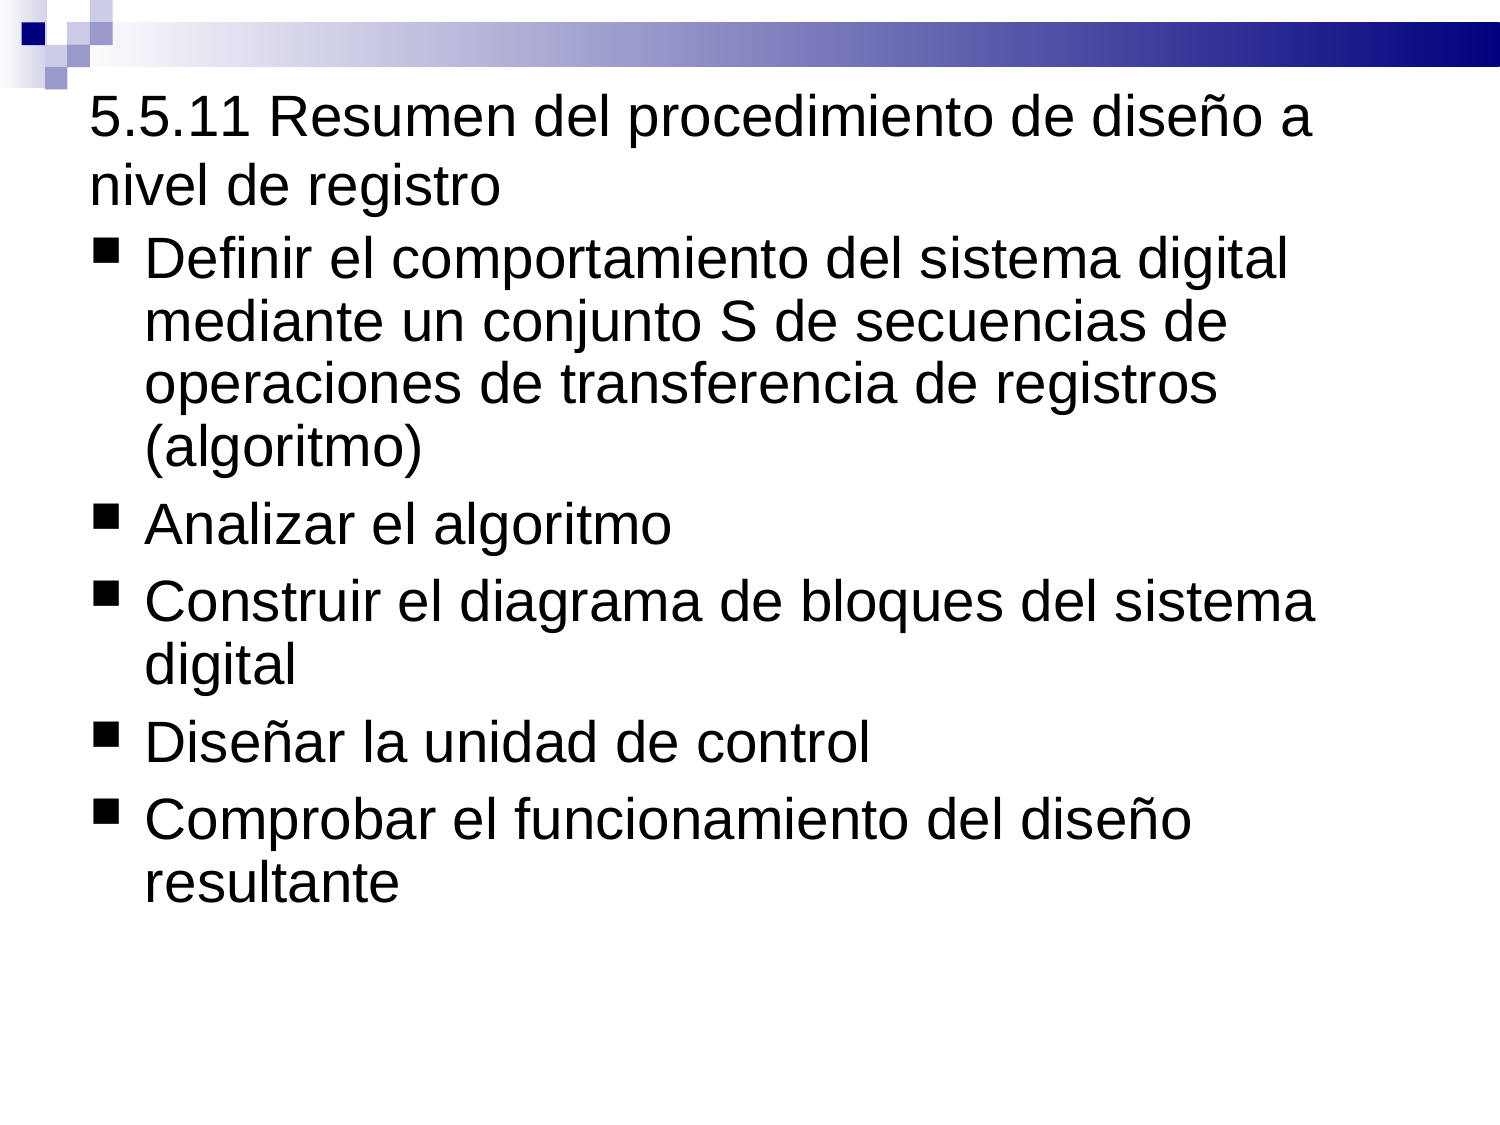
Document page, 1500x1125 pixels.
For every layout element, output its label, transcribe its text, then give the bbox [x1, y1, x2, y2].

title 5.5.11 Resumen del procedimiento de diseño a nivel de registro [74, 69, 1424, 226]
list Definir el comportamiento del sistema digital mediante un conjunto S de secuencias de operaciones de transferencia de registros (algoritmo)‏ Analizar el algoritmo Construir el diagrama de bloques del sistema digital Diseñar la unidad de control Comprobar el funcionamiento del diseño resultante [75, 220, 1426, 963]
